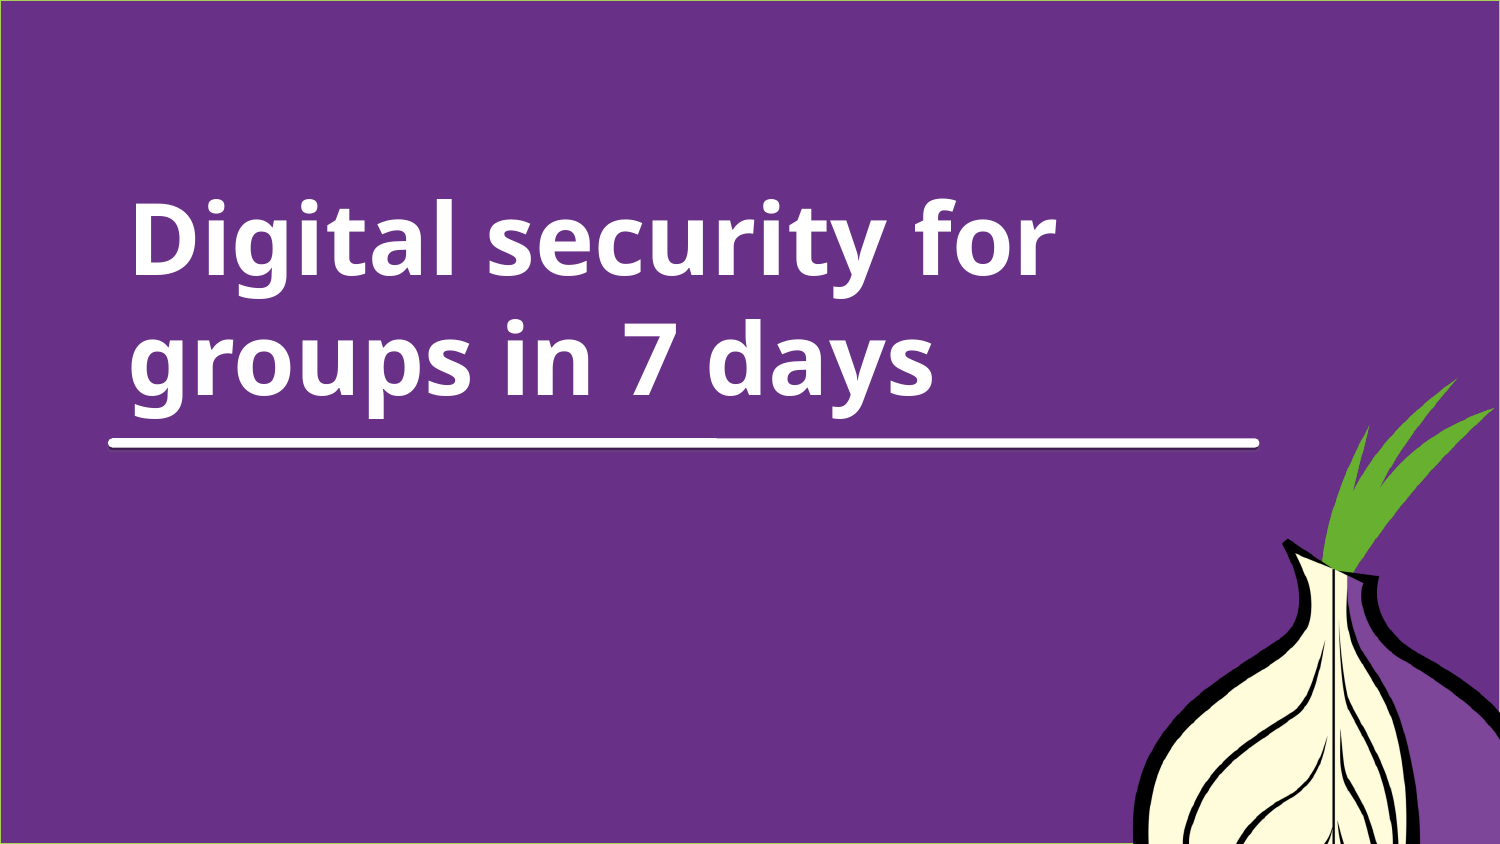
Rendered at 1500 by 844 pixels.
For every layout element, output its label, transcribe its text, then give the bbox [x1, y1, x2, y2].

text_box Digital security for groups in 7 days [112, 148, 1388, 443]
picture [1122, 377, 1500, 844]
